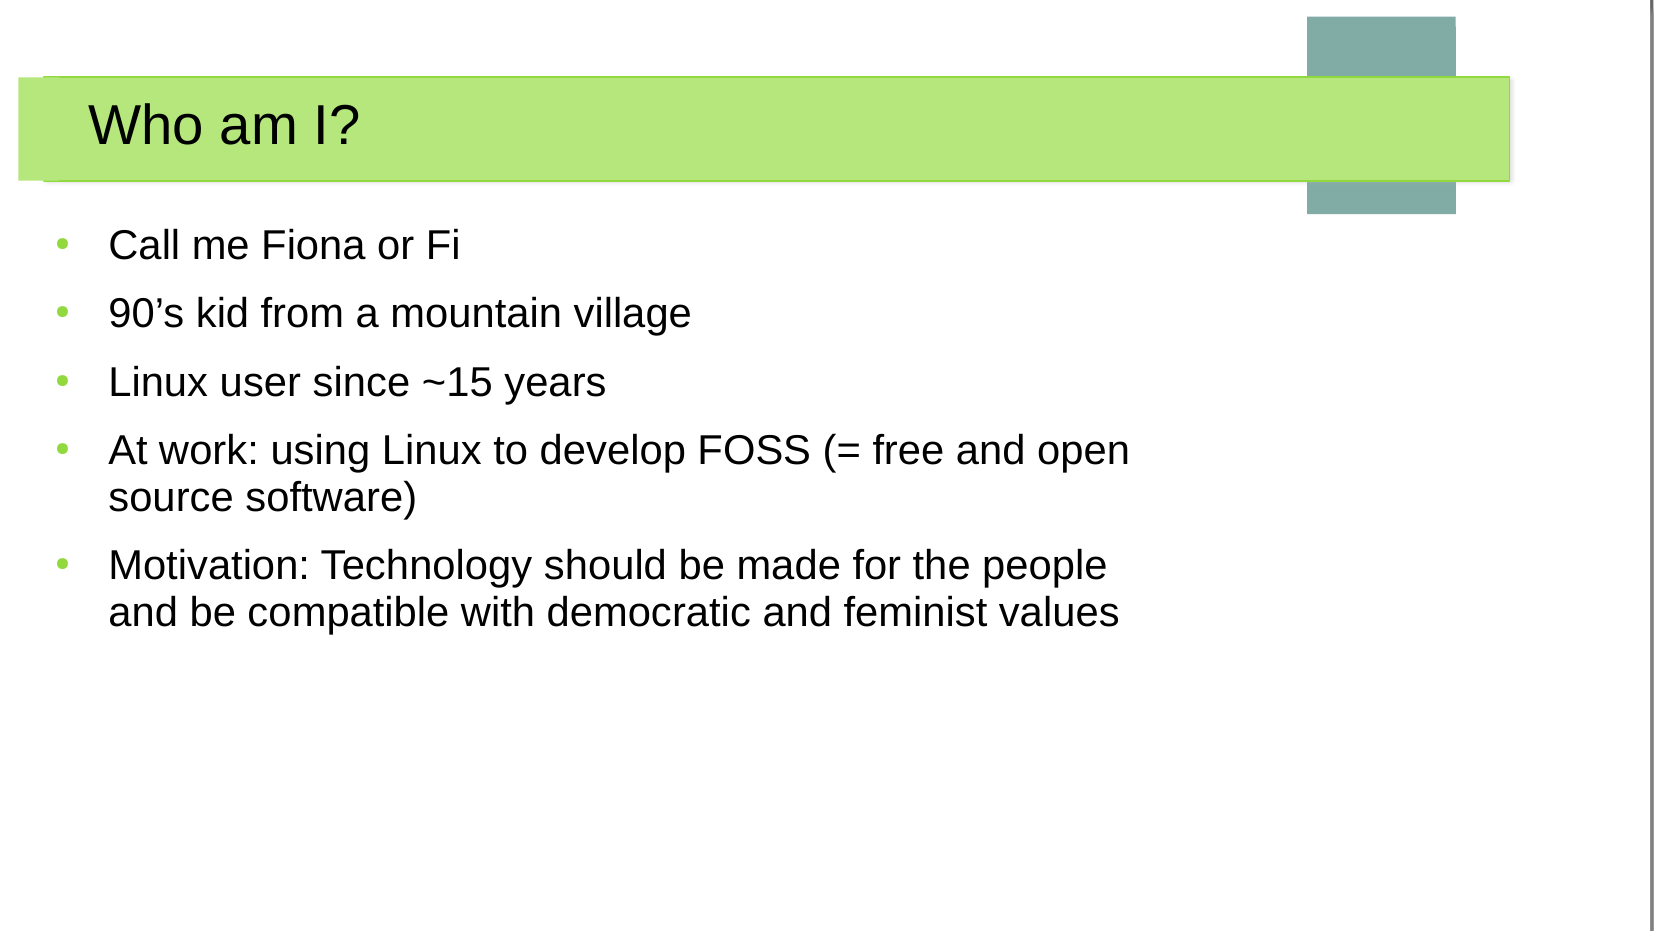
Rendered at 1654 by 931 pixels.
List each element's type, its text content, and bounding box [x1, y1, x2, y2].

list Call me Fiona or Fi 90’s kid from a mountain village Linux user since ~15 years At work: using Linux to develop FOSS (= free and open source software) Motivation: Technology should be made for the people and be compatible with democratic and feminist values [37, 221, 1163, 901]
title Who am I? [88, 73, 1506, 178]
